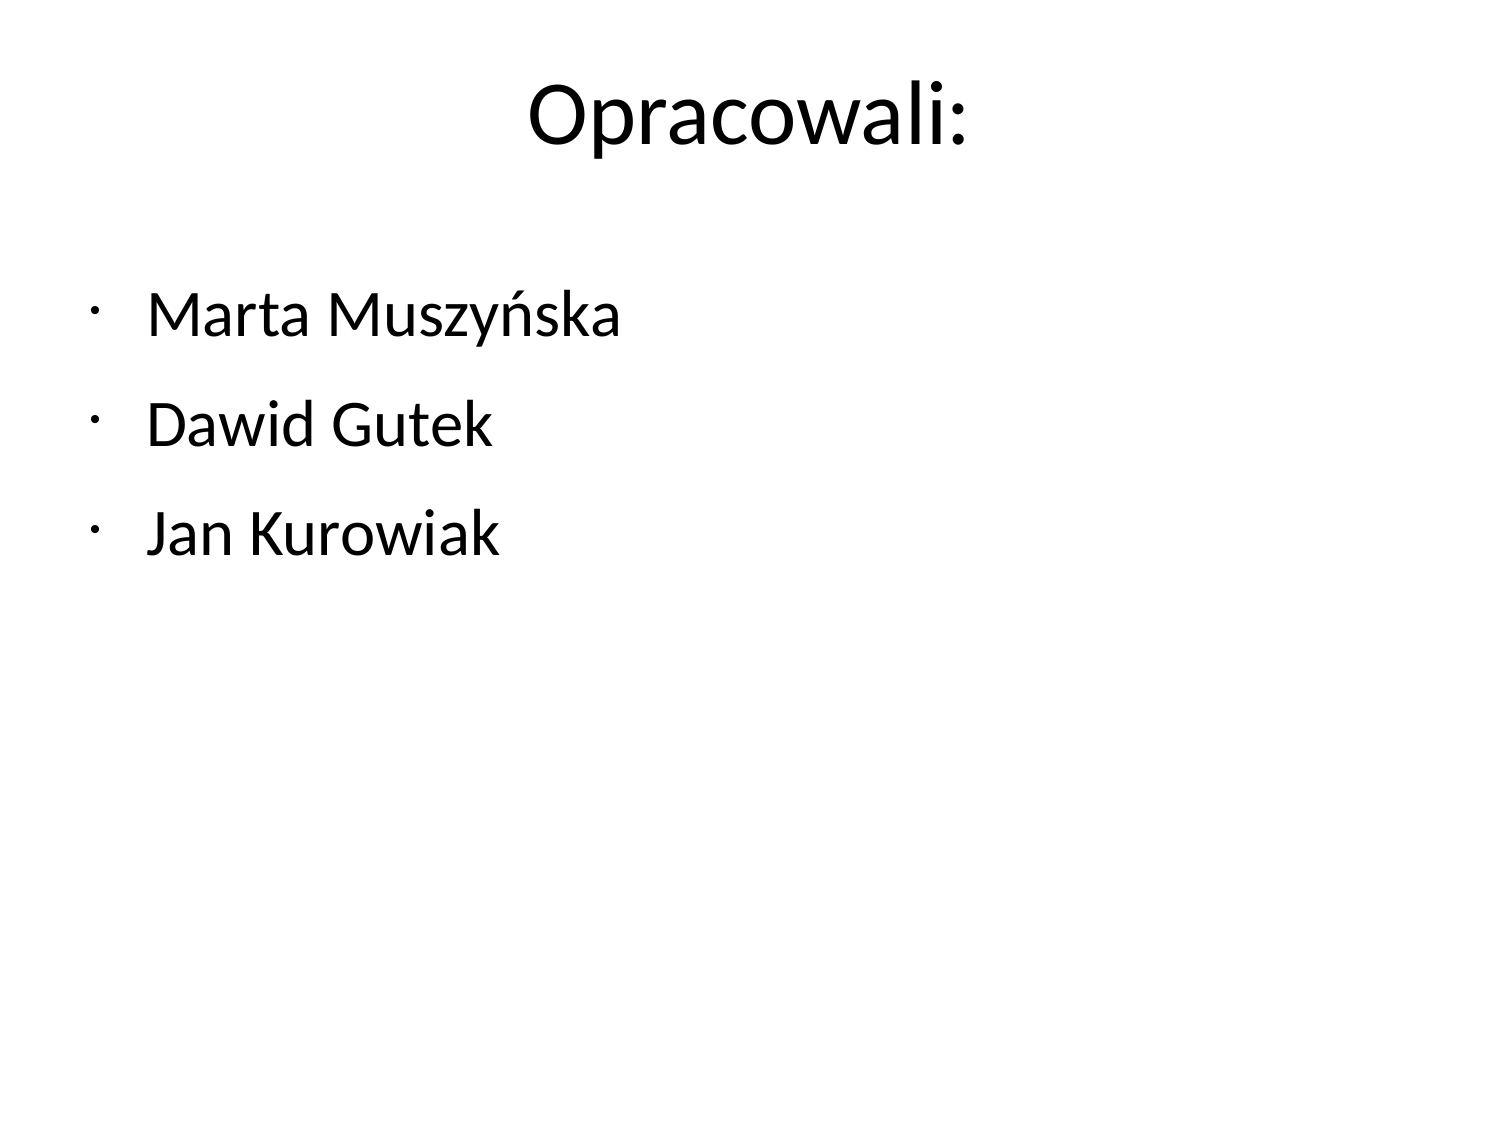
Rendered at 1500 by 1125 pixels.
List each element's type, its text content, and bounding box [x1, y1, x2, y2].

list Marta Muszyńska Dawid Gutek Jan Kurowiak [75, 262, 1425, 1005]
title Opracowali: [75, 45, 1425, 233]
